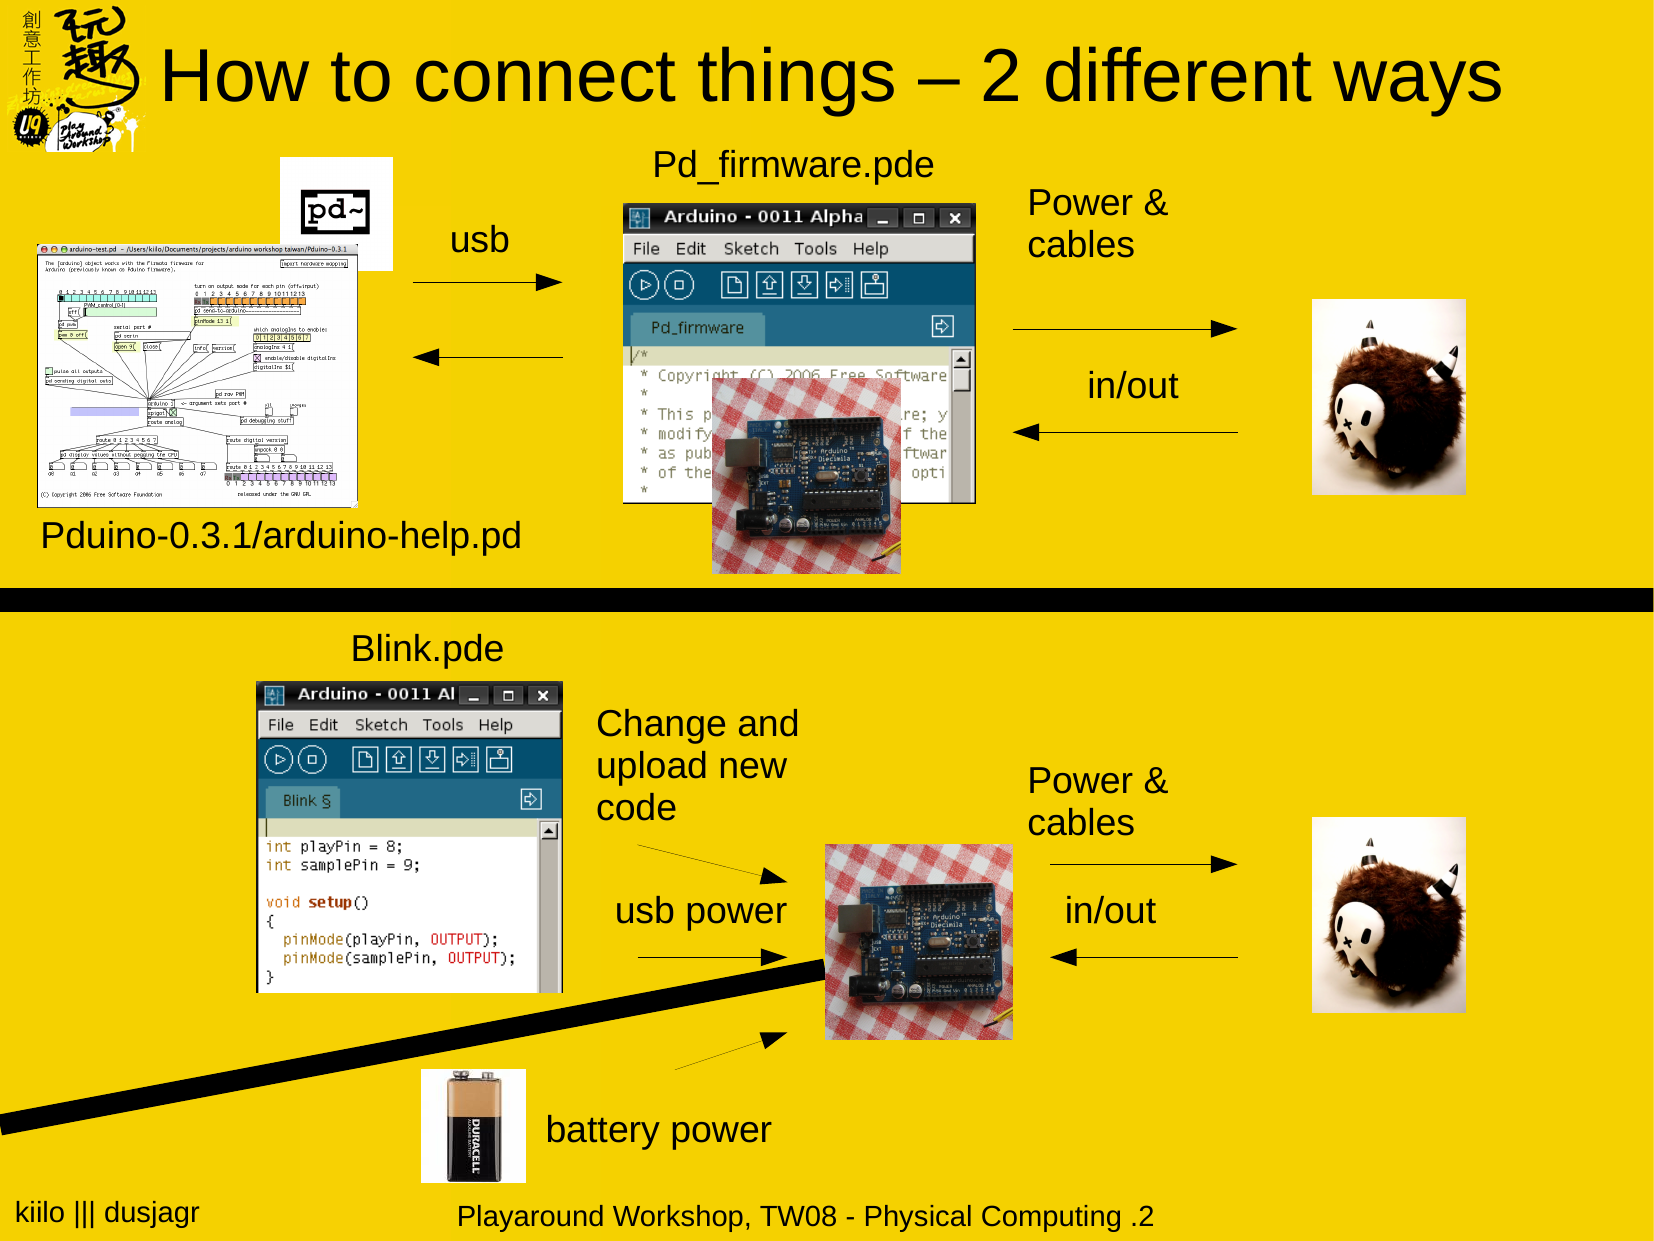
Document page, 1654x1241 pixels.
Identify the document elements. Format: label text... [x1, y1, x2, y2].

text_box in/out [1072, 357, 1194, 419]
text_box Pduino-0.3.1/arduino-help.pd [25, 507, 534, 569]
title How to connect things – 2 different ways [159, 0, 1627, 151]
picture [0, 612, 1654, 1241]
text_box Power & cables [1012, 173, 1183, 323]
text_box in/out [1050, 882, 1172, 944]
text_box usb power [600, 882, 802, 944]
text_box Change and upload new code [581, 694, 826, 850]
text_box Blink.pde [335, 619, 520, 682]
text_box battery power [530, 1101, 788, 1163]
text_box usb [435, 211, 526, 273]
text_box Power & cables [1012, 751, 1183, 860]
picture [0, 0, 1654, 588]
text_box Pd_firmware.pde [637, 136, 950, 198]
